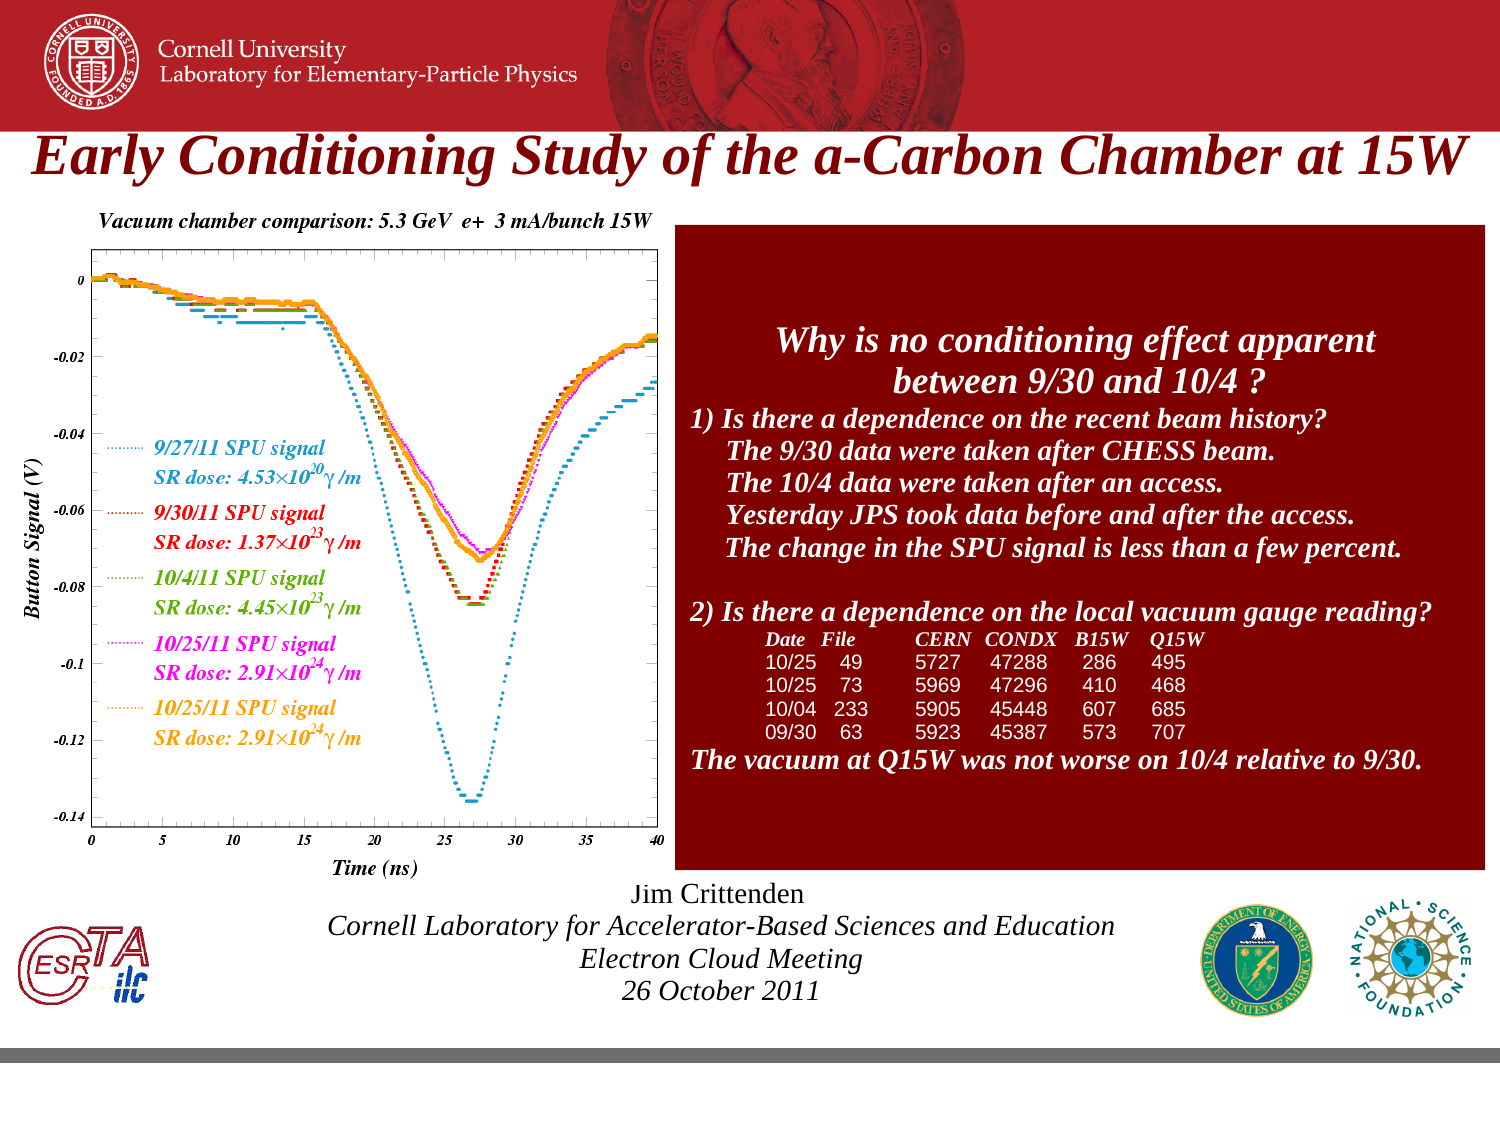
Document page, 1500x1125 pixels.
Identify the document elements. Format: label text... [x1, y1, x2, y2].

text_box Early Conditioning Study of the a-Carbon Chamber at 15W [0, 123, 1500, 214]
picture [1350, 899, 1471, 1017]
picture [1200, 904, 1313, 1017]
picture [0, 0, 1500, 123]
text_box Why is no conditioning effect apparent between 9/30 and 10/4 ? 1) Is there a dependence on the recent beam history? The 9/30 data were taken after CHESS beam. The 10/4 data were taken after an access. Yesterday JPS took data before and after the access. The change in the SPU signal is less than a few percent. 2) Is there a dependence on the local vacuum gauge reading? Date File CERN CONDX B15W Q15W 10/25 49 5727 47288 286 495 10/25 73 5969 47296 410 468 10/04 233 5905 45448 607 685 09/30 63 5923 45387 573 707 The vacuum at Q15W was not worse on 10/4 relative to 9/30. [675, 224, 1486, 871]
subtitle Jim Crittenden Cornell Laboratory for Accelerator-Based Sciences and Education Electron Cloud Meeting 26 October 2011 [286, 870, 1157, 1049]
picture [21, 209, 667, 886]
picture [8, 899, 151, 1036]
